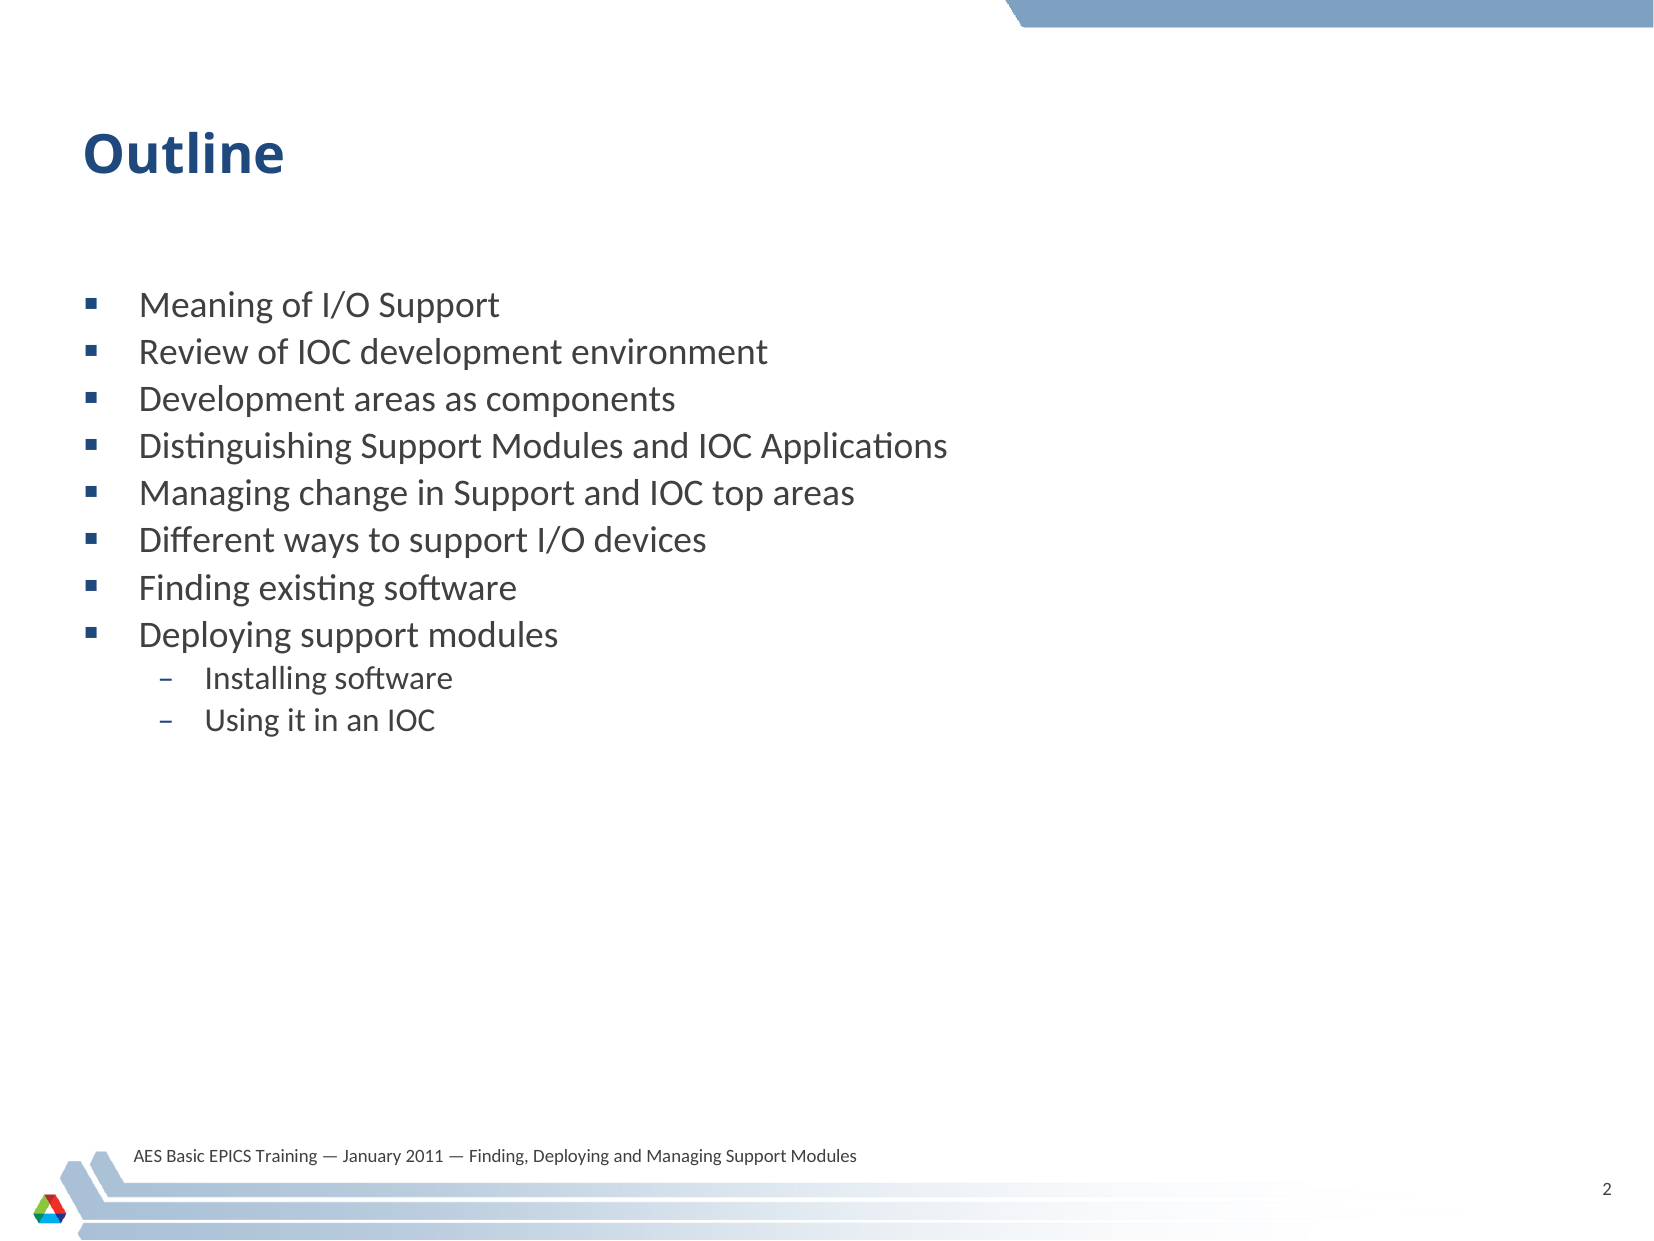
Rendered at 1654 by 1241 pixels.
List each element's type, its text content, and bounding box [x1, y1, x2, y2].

picture [0, 1143, 1654, 1240]
list Meaning of I/O Support Review of IOC development environment Development areas as components Distinguishing Support Modules and IOC Applications Managing change in Support and IOC top areas Different ways to support I/O devices Finding existing software Deploying support modules Installing software Using it in an IOC [82, 289, 1571, 797]
picture [0, 0, 1654, 29]
title Outline [82, 49, 1571, 257]
